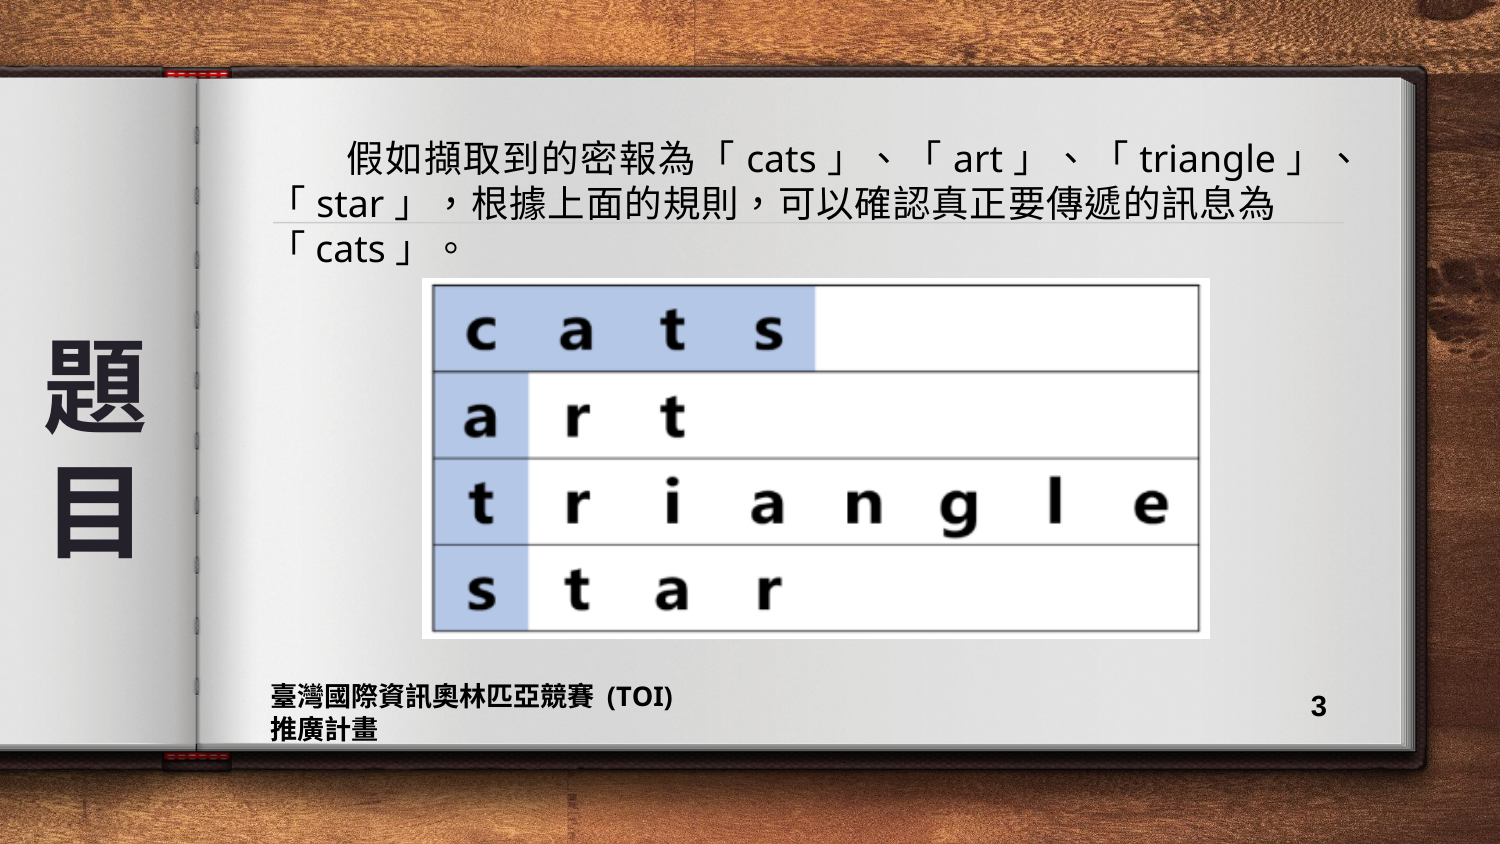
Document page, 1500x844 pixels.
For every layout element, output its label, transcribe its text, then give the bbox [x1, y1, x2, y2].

text_box 3 [1295, 672, 1386, 737]
picture [422, 278, 1210, 639]
text_box 題 目 [28, 306, 210, 552]
text_box 假如擷取到的密報為「cats」、「art」、「triangle」、「star」，根據上面的規則，可以確認真正要傳遞的訊息為「cats」。 [254, 128, 1341, 672]
